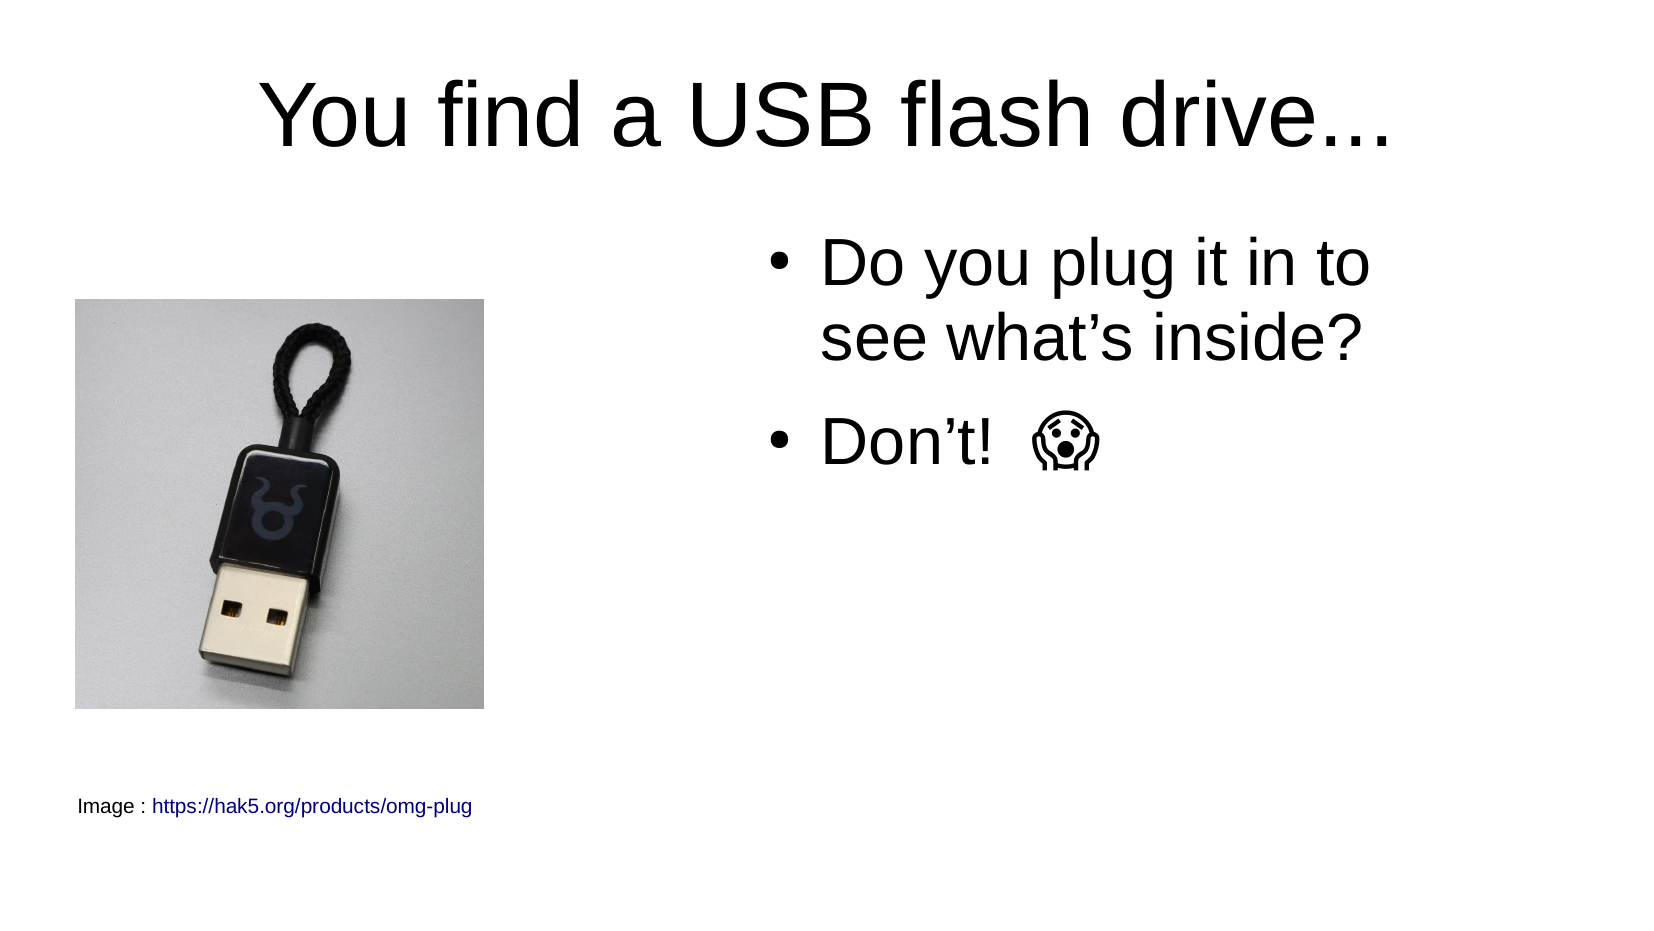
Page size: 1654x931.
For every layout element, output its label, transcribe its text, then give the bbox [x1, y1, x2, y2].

list Do you plug it in to see what’s inside? Don’t! 😱 [750, 225, 1493, 765]
title You find a USB flash drive... [82, 37, 1571, 193]
text_box Image : https://hak5.org/products/omg-plug [62, 787, 488, 826]
picture [75, 299, 484, 709]
